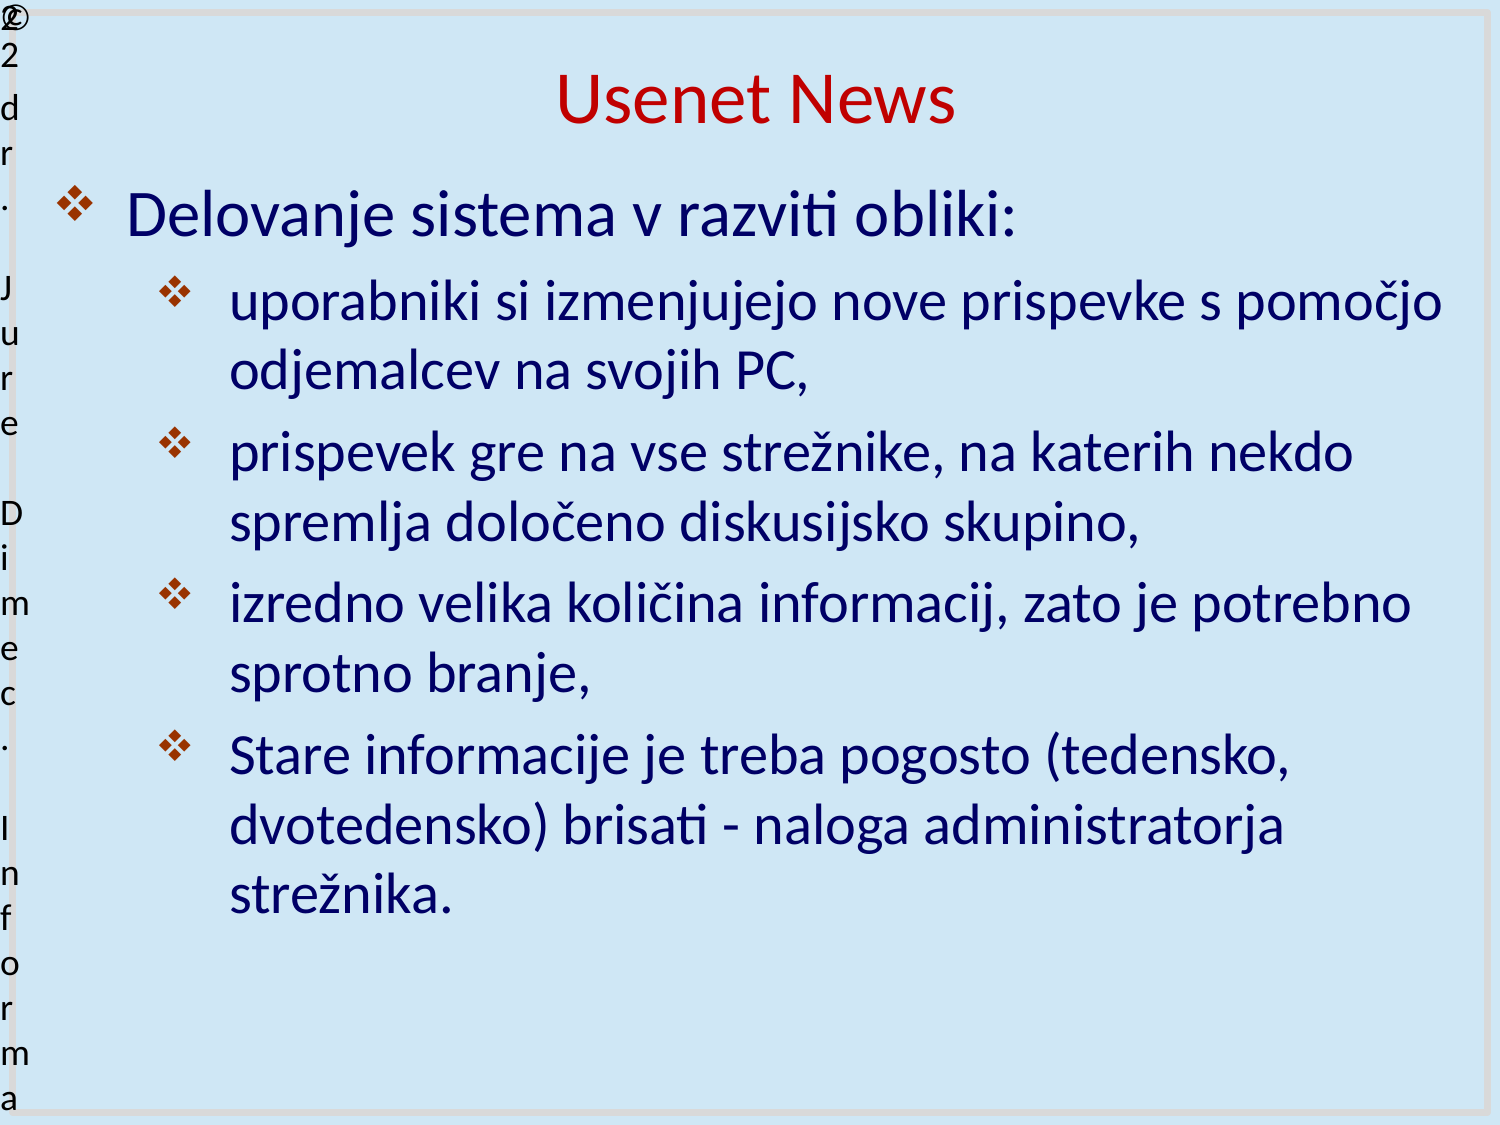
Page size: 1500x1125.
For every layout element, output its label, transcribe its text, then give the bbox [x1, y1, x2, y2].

title Usenet News [37, 37, 1475, 150]
list Delovanje sistema v razviti obliki: uporabniki si izmenjujejo nove prispevke s pomočjo odjemalcev na svojih PC, prispevek gre na vse strežnike, na katerih nekdo spremlja določeno diskusijsko skupino, izredno velika količina informacij, zato je potrebno sprotno branje, Stare informacije je treba pogosto (tedensko, dvotedensko) brisati - naloga administratorja strežnika. [37, 162, 1475, 1050]
